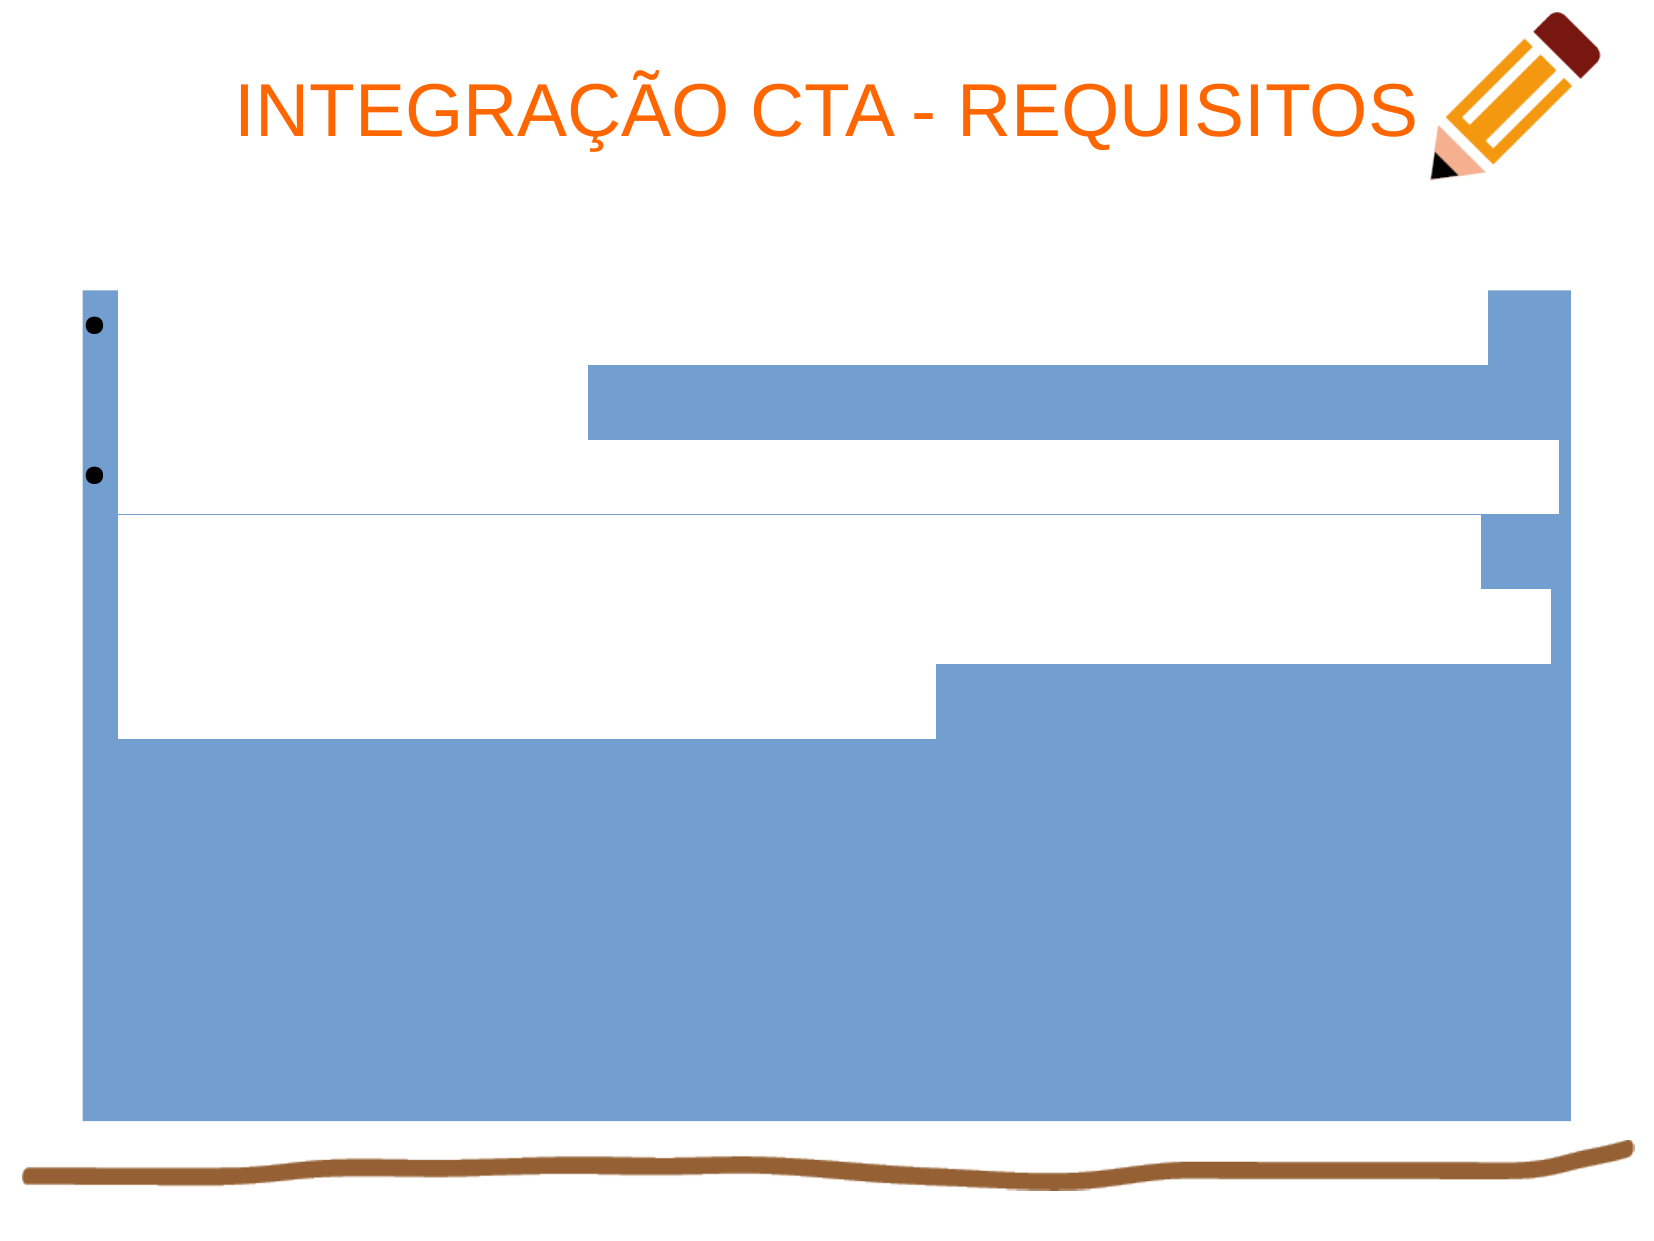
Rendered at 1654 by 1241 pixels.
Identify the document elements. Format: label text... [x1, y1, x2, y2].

title INTEGRAÇÃO CTA - REQUISITOS [82, 49, 1571, 172]
text_box Cada rua possui um ponto de entrada e um ponto de saída Os veículos são criados no ponto de entrada, de forma constante, através de um número randômico no intervalo de 0.1, 0.2, 0.3, 0.4 ou 0.5 veículos por segundo. [82, 290, 1571, 1122]
picture [1430, 12, 1601, 181]
picture [22, 1140, 1635, 1191]
